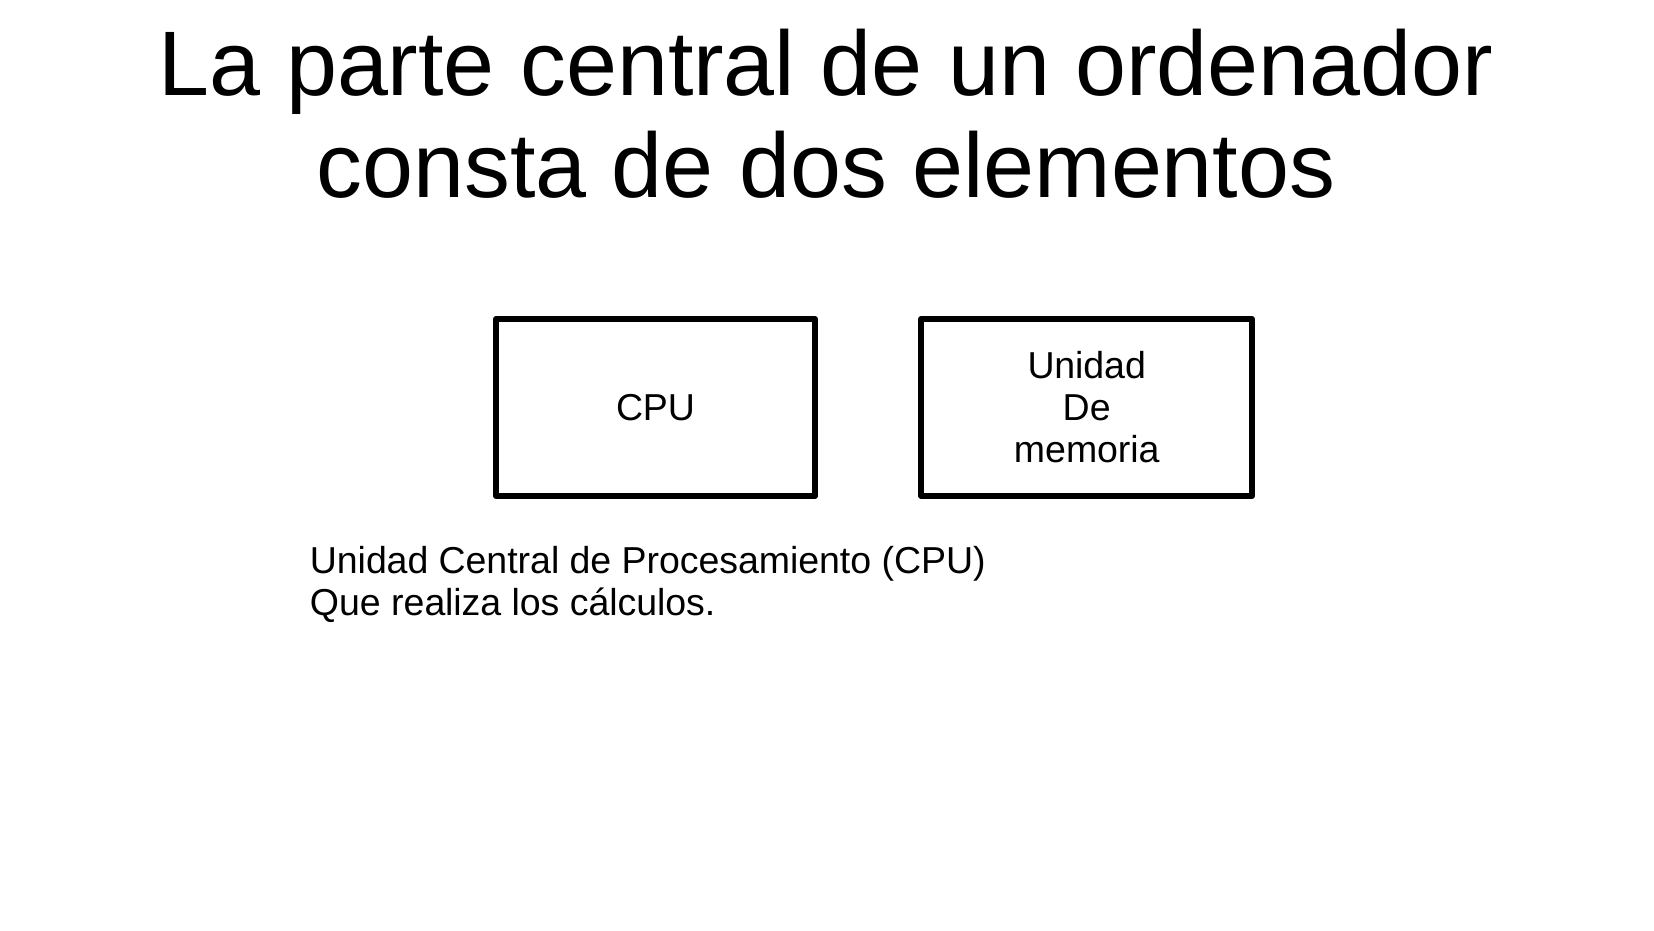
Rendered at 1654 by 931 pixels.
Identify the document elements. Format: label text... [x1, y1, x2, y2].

title La parte central de un ordenador consta de dos elementos [82, 12, 1571, 218]
text_box Unidad Central de Procesamiento (CPU) Que realiza los cálculos. [295, 532, 1028, 632]
text_box Unidad De memoria [921, 318, 1252, 497]
text_box CPU [496, 318, 815, 497]
